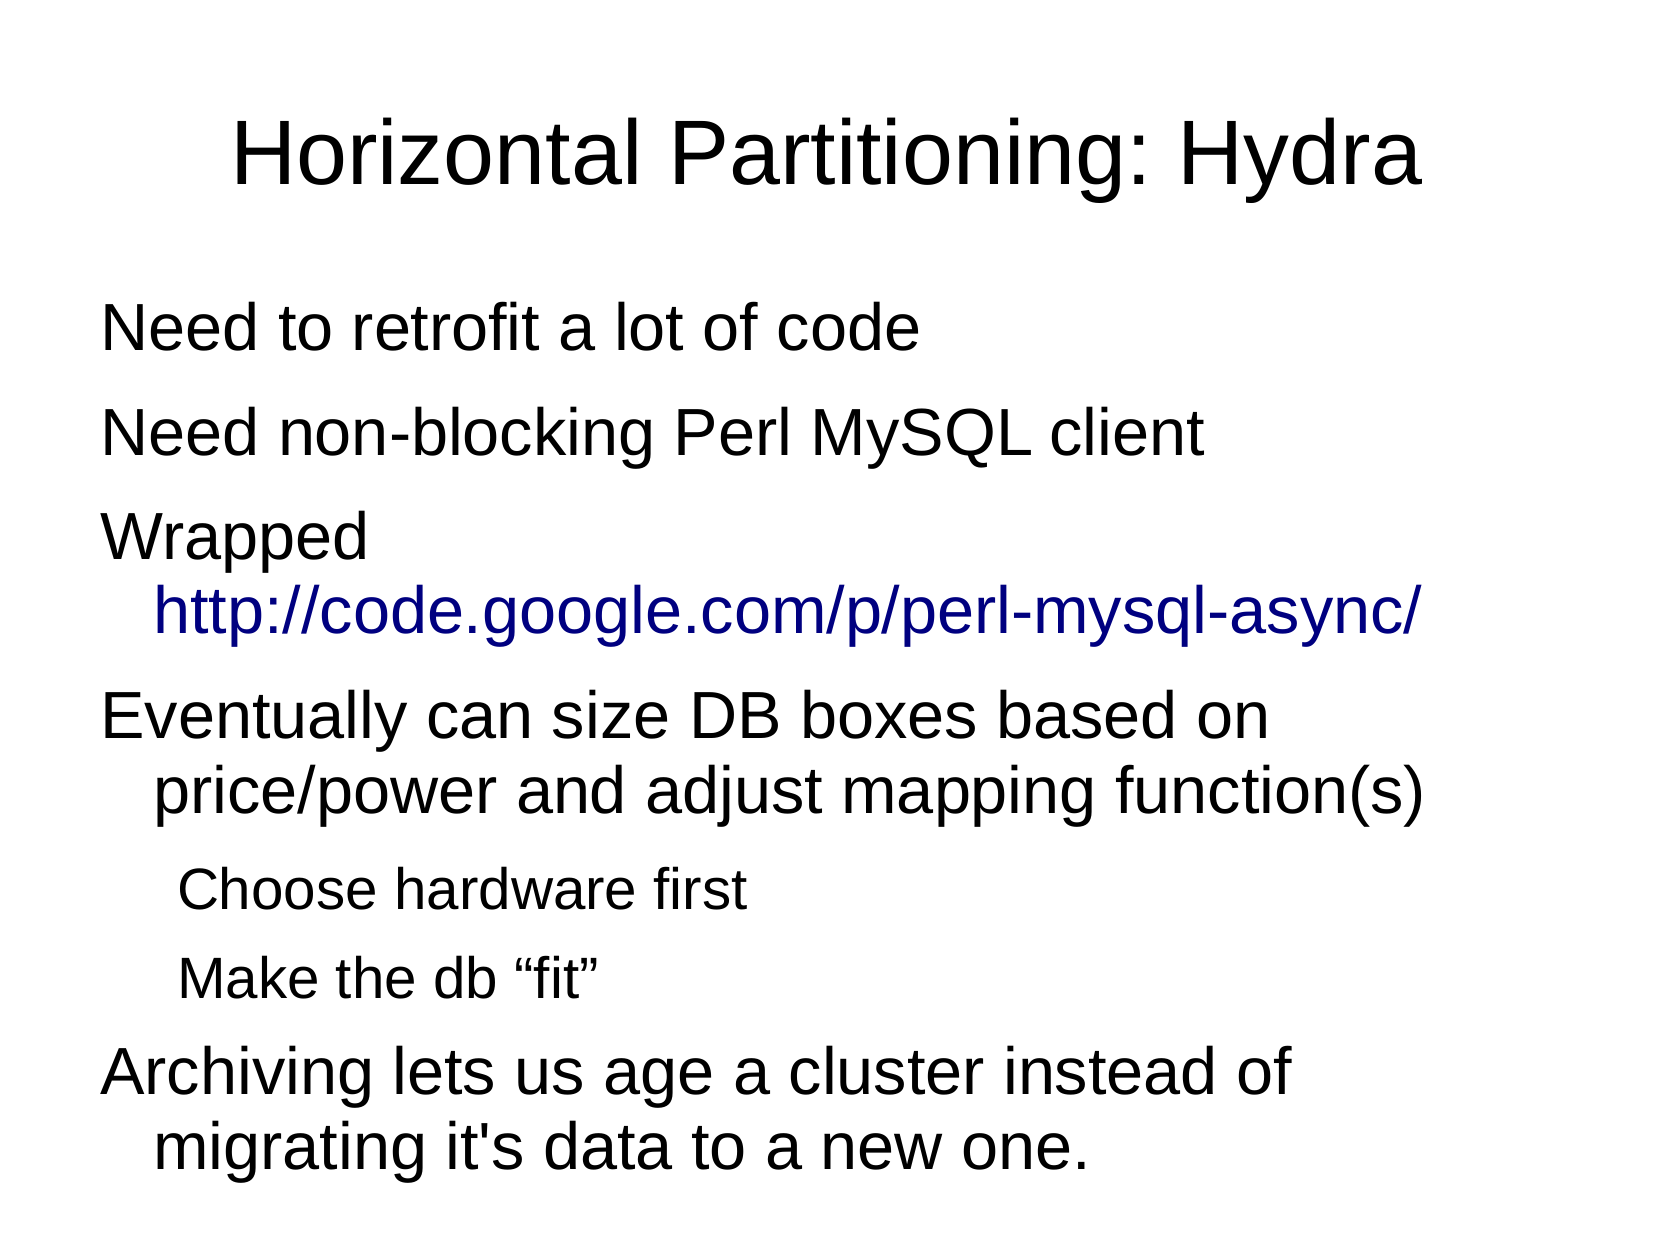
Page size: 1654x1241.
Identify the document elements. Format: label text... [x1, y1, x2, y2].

title Horizontal Partitioning: Hydra [82, 56, 1571, 250]
list Need to retrofit a lot of code Need non-blocking Perl MySQL client Wrapped http://code.google.com/p/perl-mysql-async/ Eventually can size DB boxes based on price/power and adjust mapping function(s) Choose hardware first Make the db “fit” Archiving lets us age a cluster instead of migrating it's data to a new one. [82, 290, 1571, 1241]
